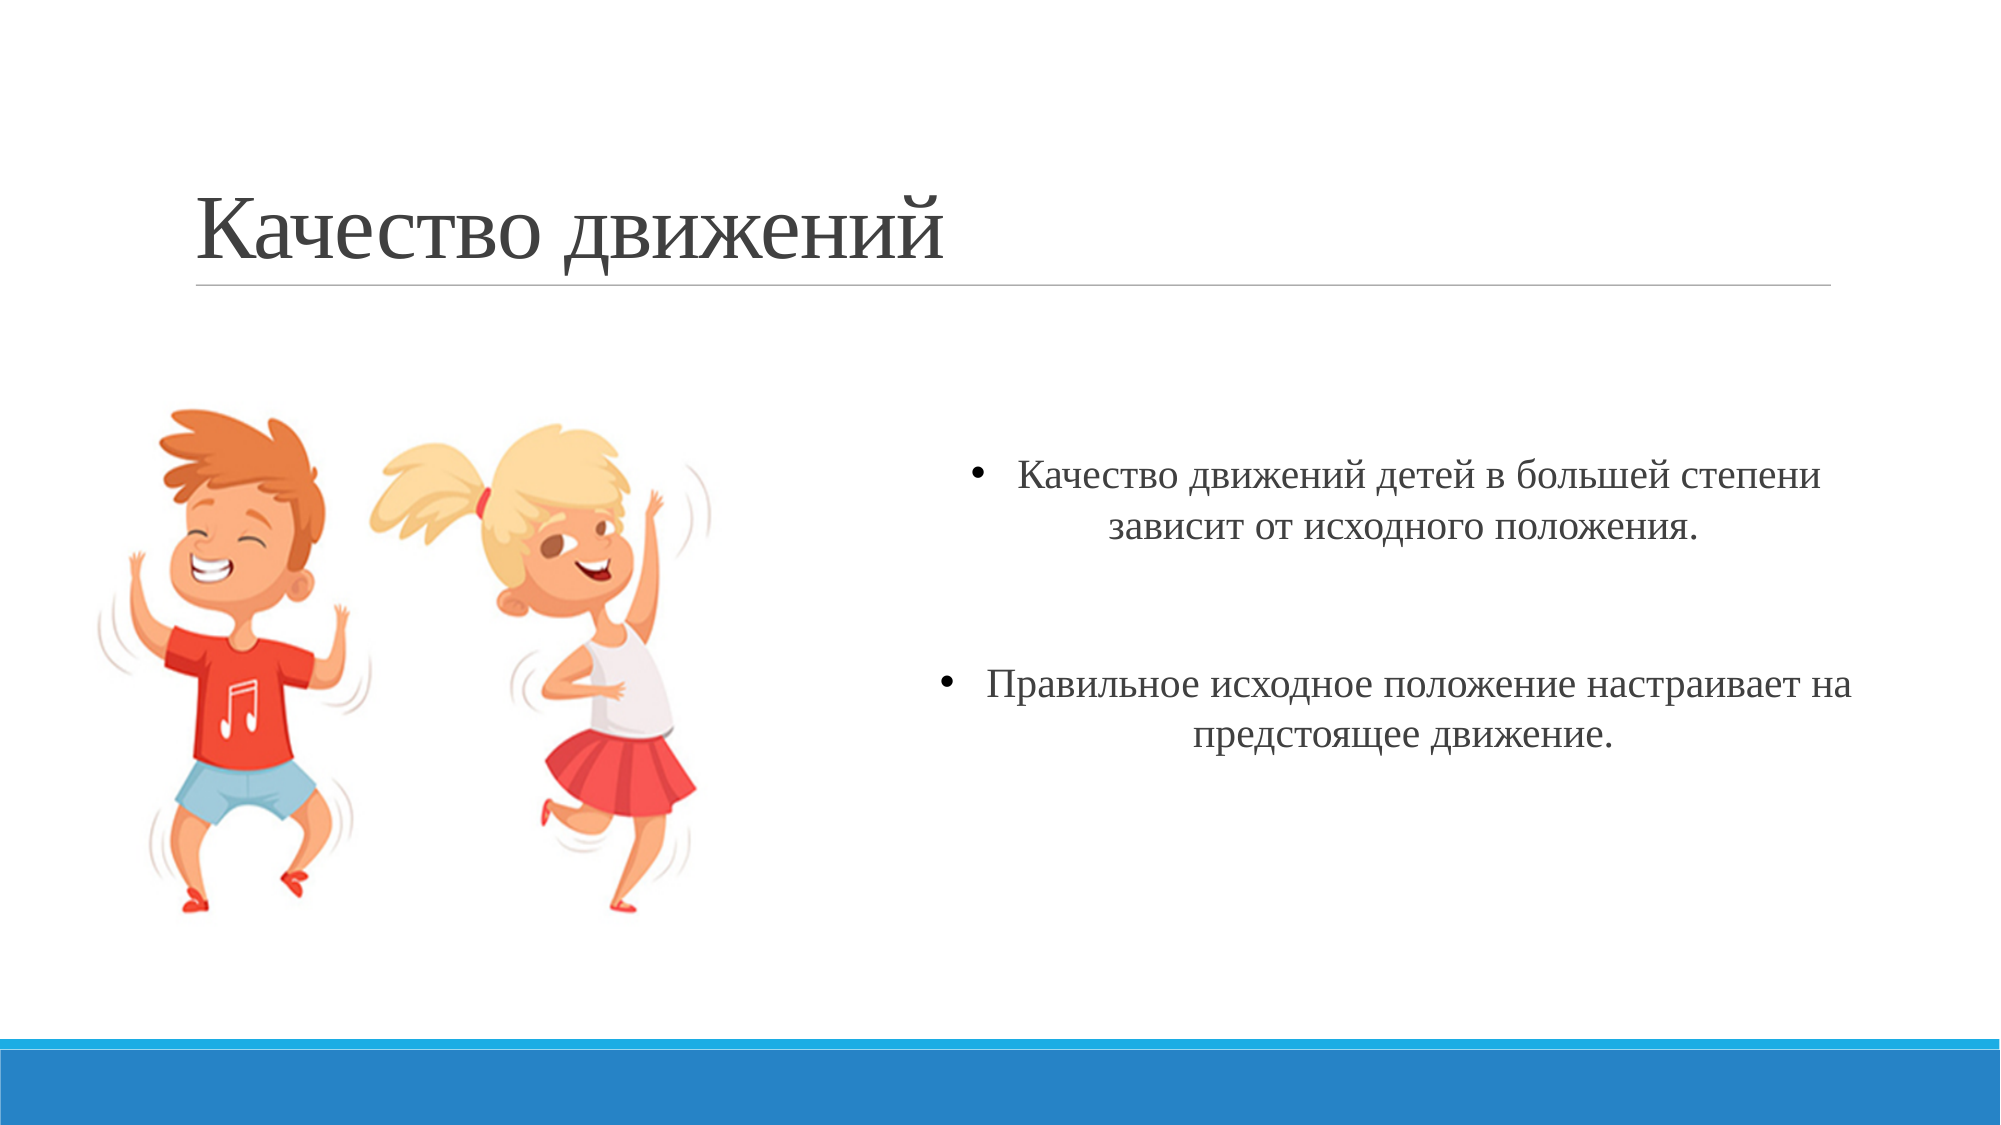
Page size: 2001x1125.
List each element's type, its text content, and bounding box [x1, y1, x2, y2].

picture [75, 374, 750, 965]
list Качество движений детей в большей степени зависит от исходного положения. Правильное исходное положение настраивает на предстоящее движение. [900, 439, 1892, 840]
title Качество движений [180, 47, 1830, 285]
